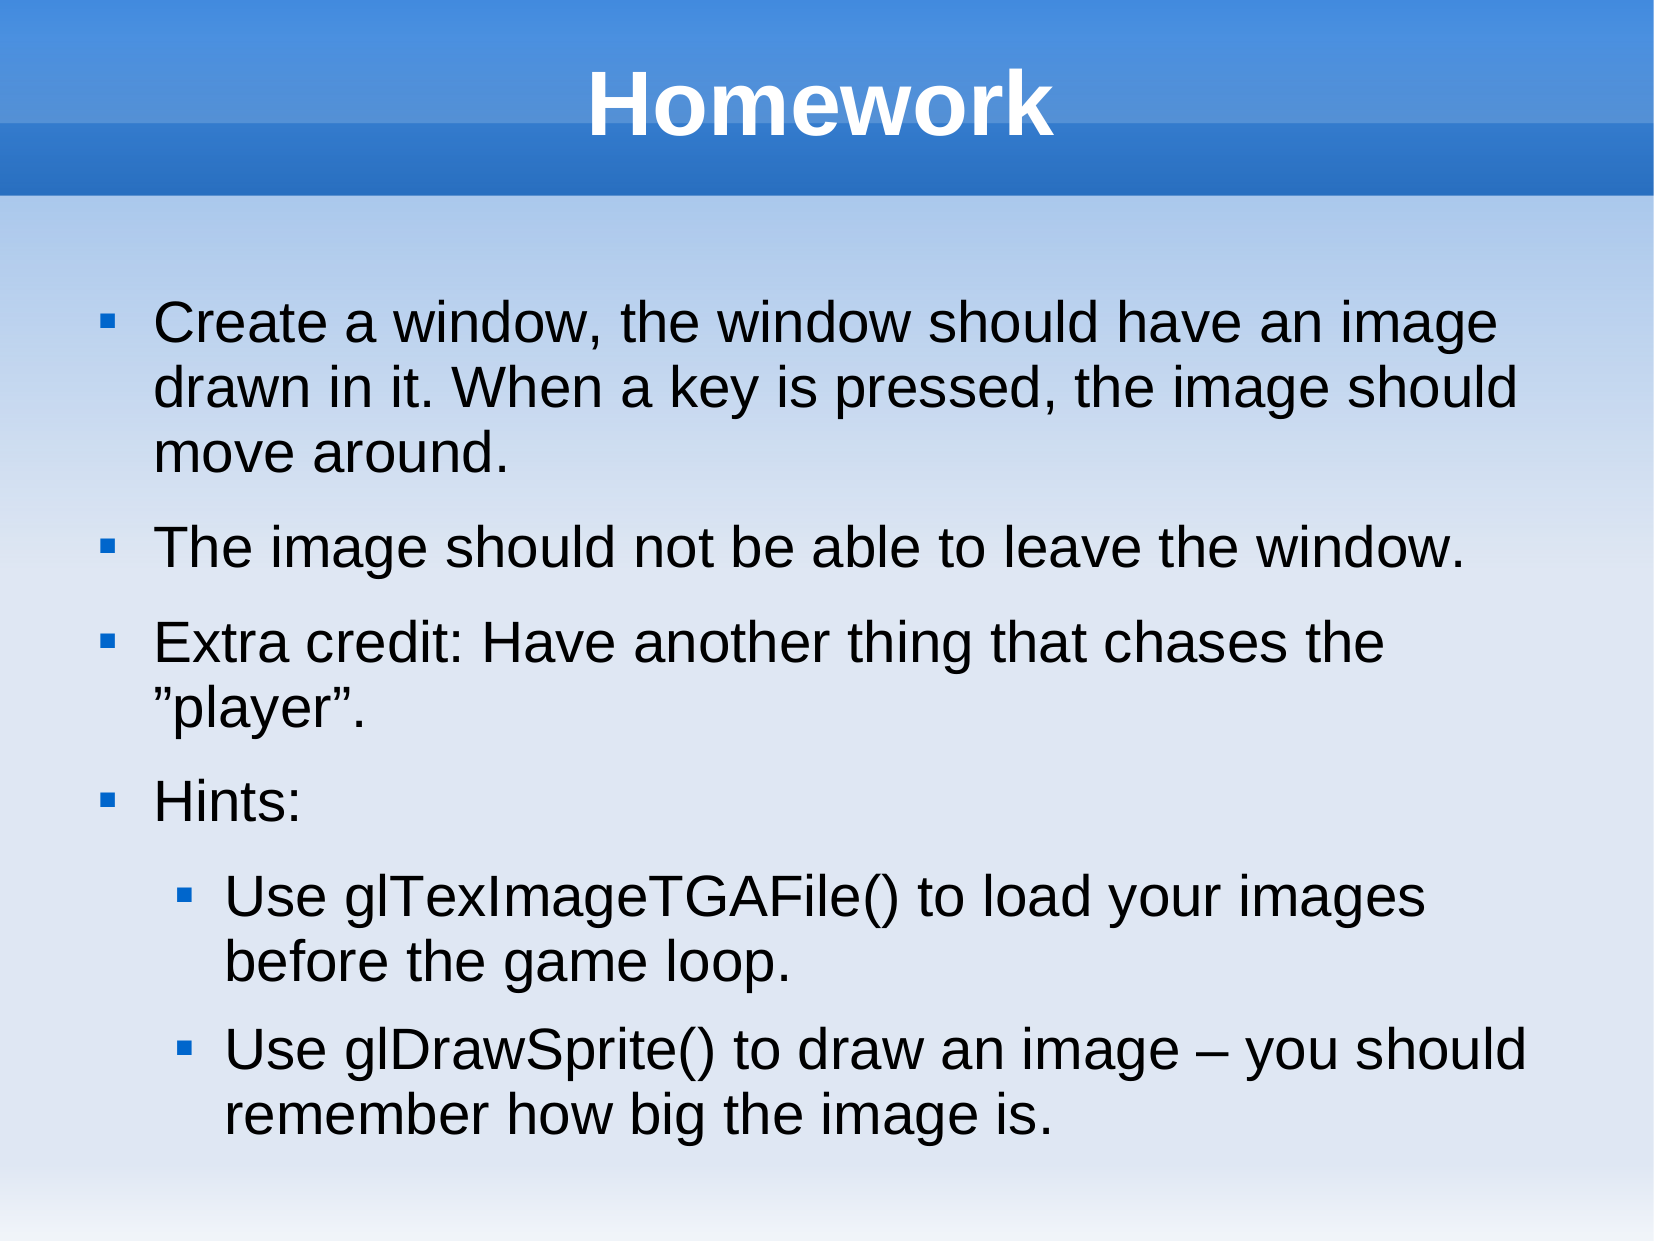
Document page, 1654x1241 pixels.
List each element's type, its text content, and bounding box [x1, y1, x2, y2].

picture [0, 0, 1654, 1241]
title Homework [76, 0, 1565, 208]
list Create a window, the window should have an image drawn in it. When a key is pressed, the image should move around. The image should not be able to leave the window. Extra credit: Have another thing that chases the ”player”. Hints: Use glTexImageTGAFile() to load your images before the game loop. Use glDrawSprite() to draw an image – you should remember how big the image is. [82, 290, 1571, 1148]
